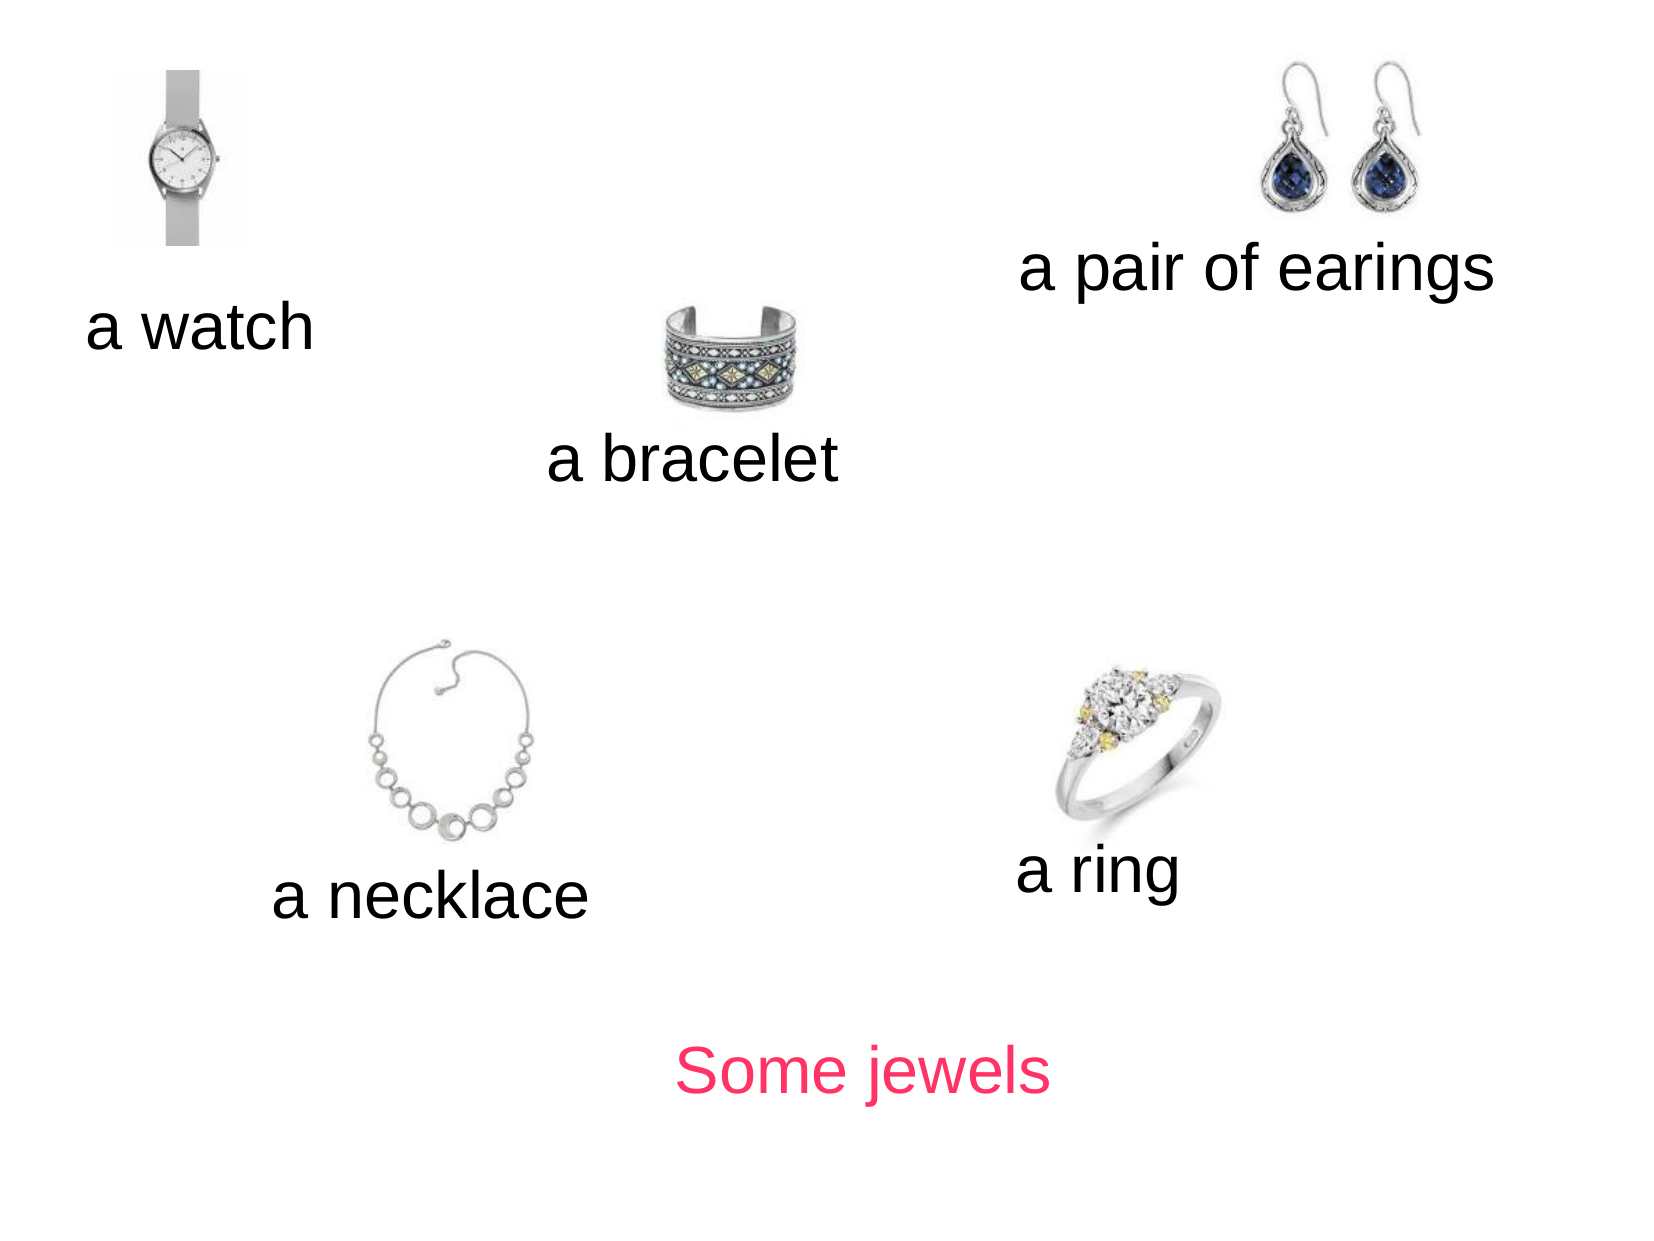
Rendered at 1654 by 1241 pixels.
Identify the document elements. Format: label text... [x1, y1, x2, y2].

text_box a necklace [257, 850, 606, 940]
text_box a pair of earings [1003, 222, 1512, 313]
picture [366, 637, 537, 845]
text_box a bracelet [531, 413, 854, 503]
text_box Some jewels [660, 1025, 1158, 1158]
picture [650, 276, 811, 413]
picture [1039, 648, 1239, 851]
picture [94, 70, 270, 246]
text_box a watch [70, 281, 388, 390]
text_box a ring [1000, 825, 1198, 915]
picture [1251, 53, 1423, 222]
